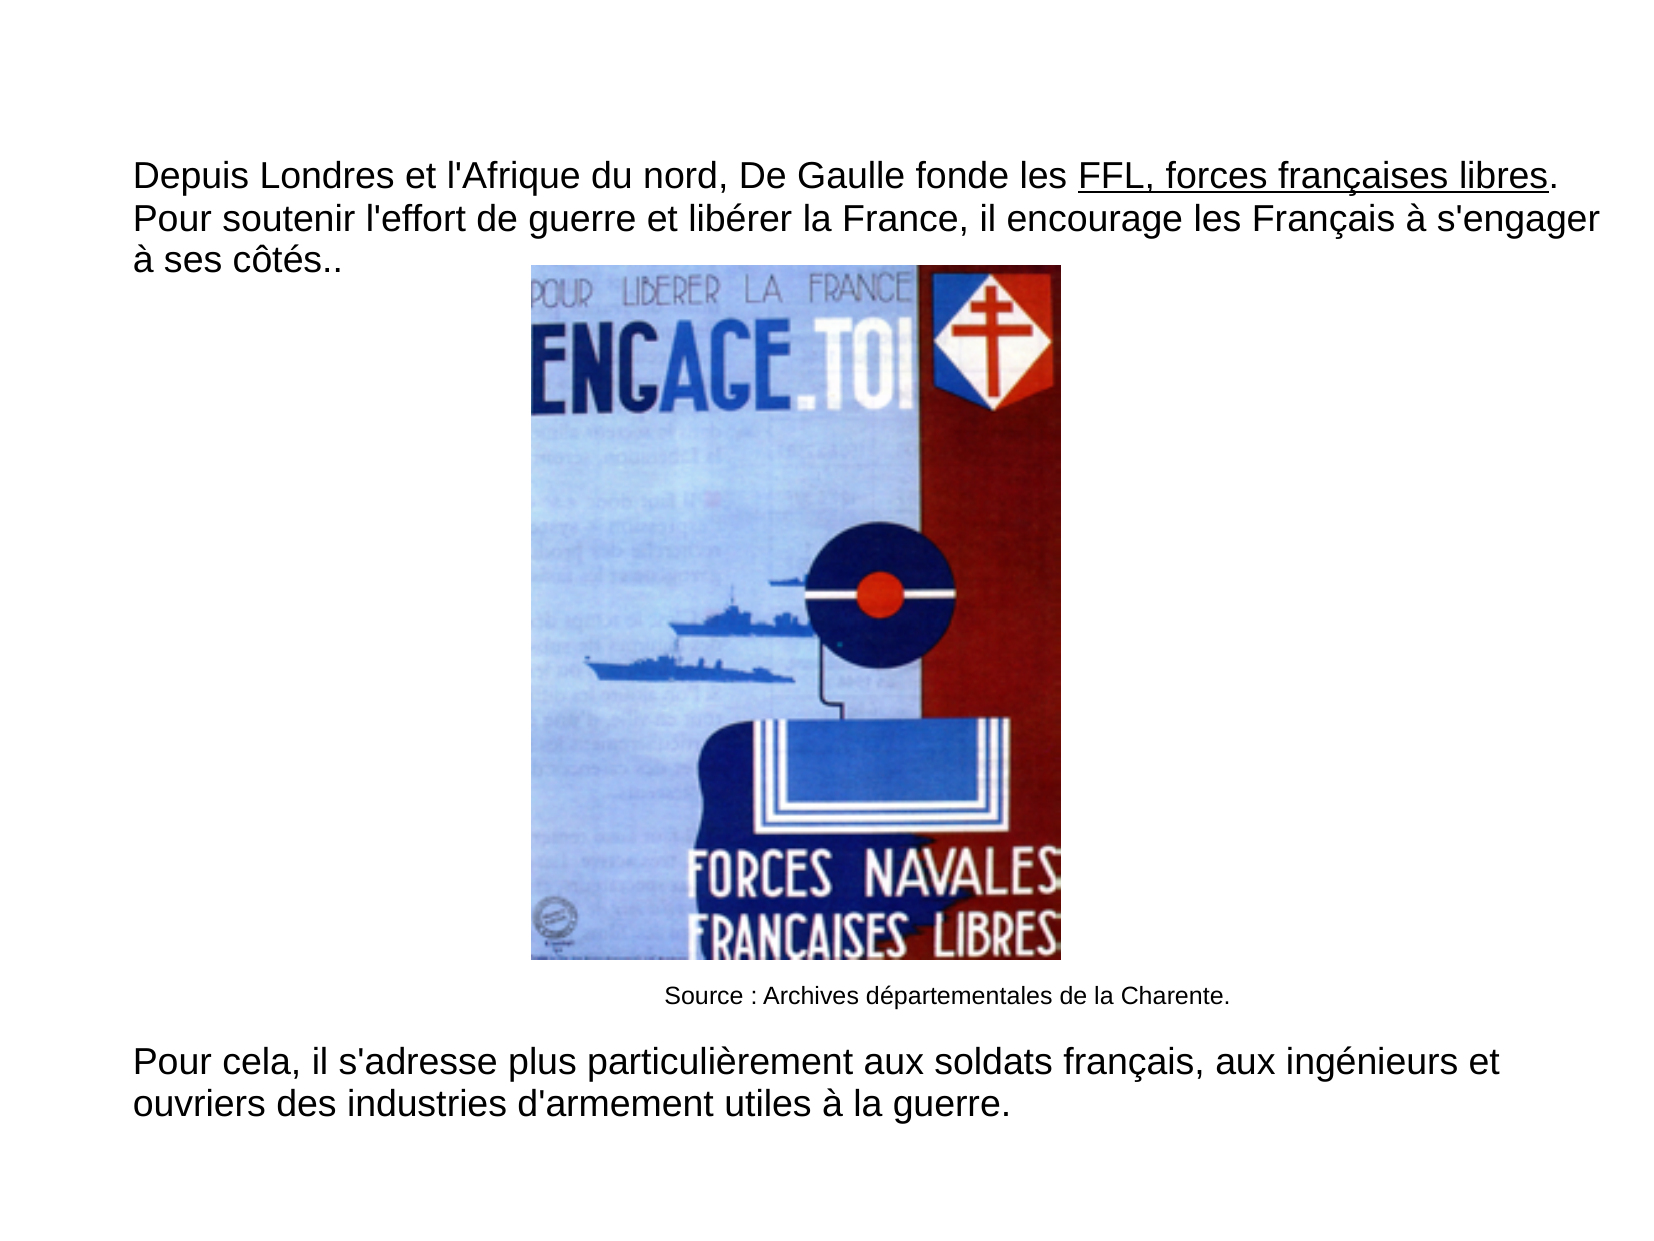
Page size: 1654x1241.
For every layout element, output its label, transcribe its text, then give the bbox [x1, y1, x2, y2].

text_box Pour cela, il s'adresse plus particulièrement aux soldats français, aux ingénieurs et ouvriers des industries d'armement utiles à la guerre. [118, 1033, 1526, 1133]
text_box Depuis Londres et l'Afrique du nord, De Gaulle fonde les FFL, forces françaises libres. Pour soutenir l'effort de guerre et libérer la France, il encourage les Français à s'engager à ses côtés.. [118, 147, 1627, 289]
picture [531, 265, 1061, 960]
text_box Source : Archives départementales de la Charente. [649, 974, 1248, 1018]
